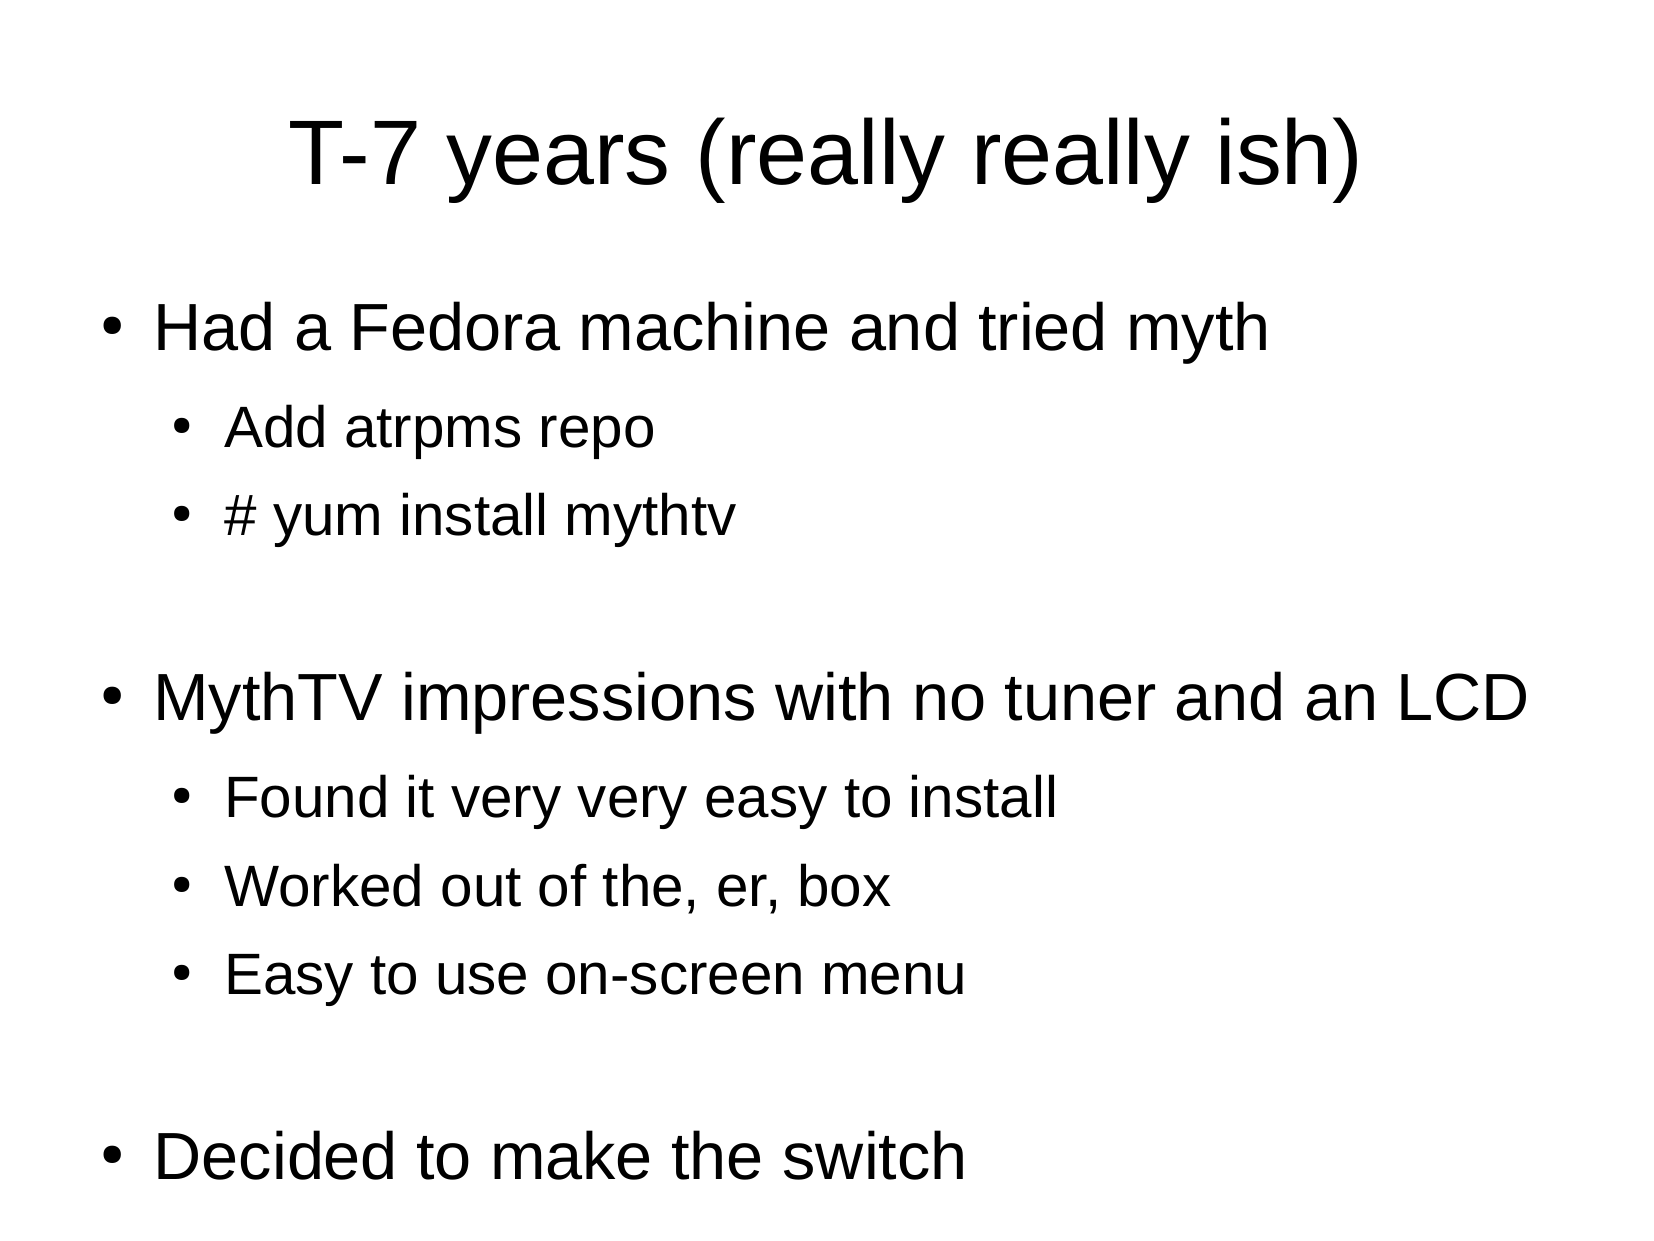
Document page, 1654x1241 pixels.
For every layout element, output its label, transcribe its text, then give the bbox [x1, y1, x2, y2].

list Had a Fedora machine and tried myth Add atrpms repo # yum install mythtv MythTV impressions with no tuner and an LCD Found it very very easy to install Worked out of the, er, box Easy to use on-screen menu Decided to make the switch [82, 290, 1571, 1195]
title T-7 years (really really ish) [82, 49, 1571, 257]
